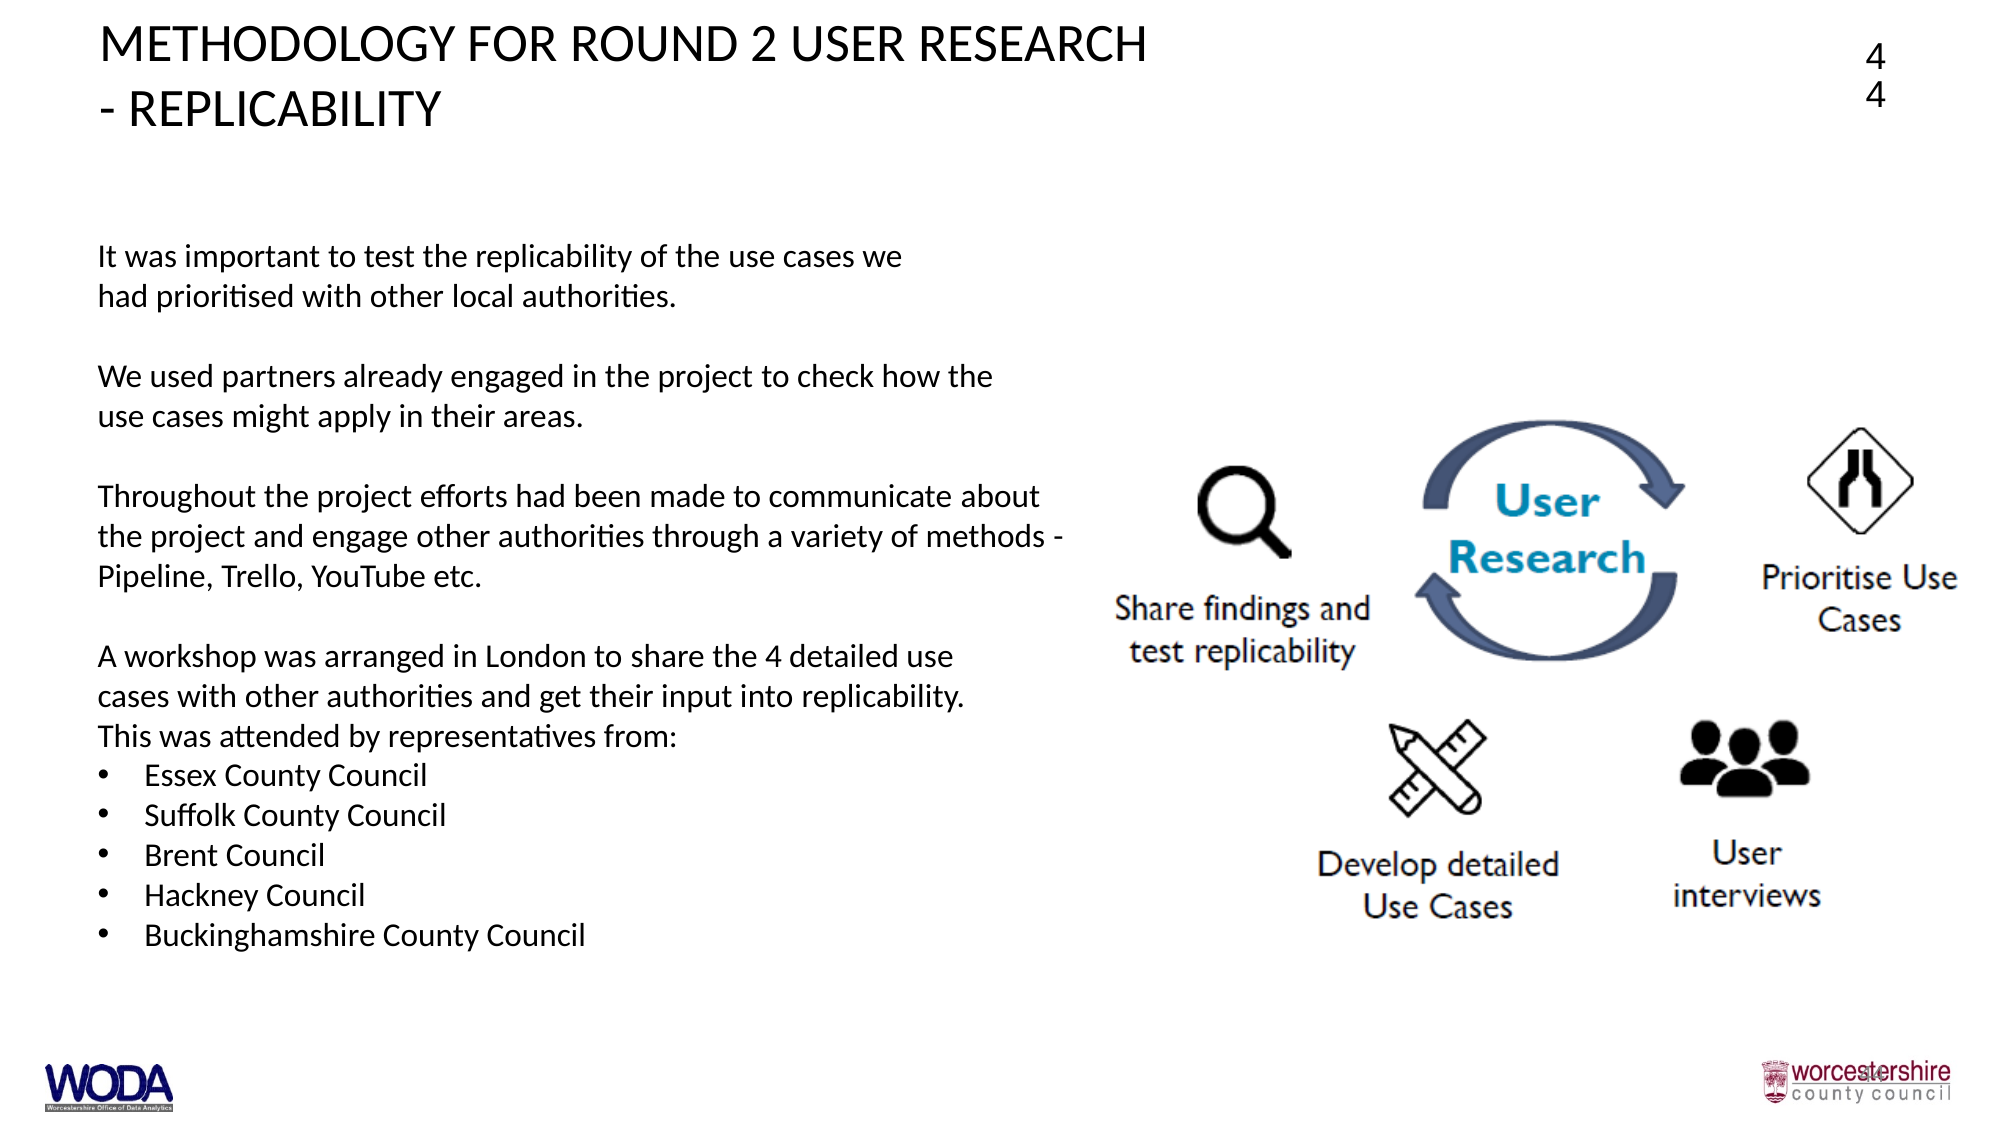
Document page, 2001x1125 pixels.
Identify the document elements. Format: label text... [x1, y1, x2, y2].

title METHODOLOGY FOR ROUND 2 USER RESEARCH - REPLICABILITY [99, 7, 1900, 196]
picture [1092, 387, 1852, 950]
slide_number <number> [1433, 1042, 1900, 1103]
text_box It was important to test the replicability of the use cases we had prioritised with other local authorities. We used partners already engaged in the project to check how the use cases might apply in their areas. Throughout the project efforts had been made to communicate about the project and engage other authorities through a variety of methods - Pipeline, Trello, YouTube etc. A workshop was arranged in London to share the 4 detailed use cases with other authorities and get their input into replicability. This was attended by representatives from: Essex County Council Suffolk County Council Brent Council Hackney Council Buckinghamshire County Council [97, 234, 1088, 954]
picture [1734, 409, 2000, 679]
picture [45, 1064, 173, 1112]
picture [1749, 1049, 1971, 1114]
